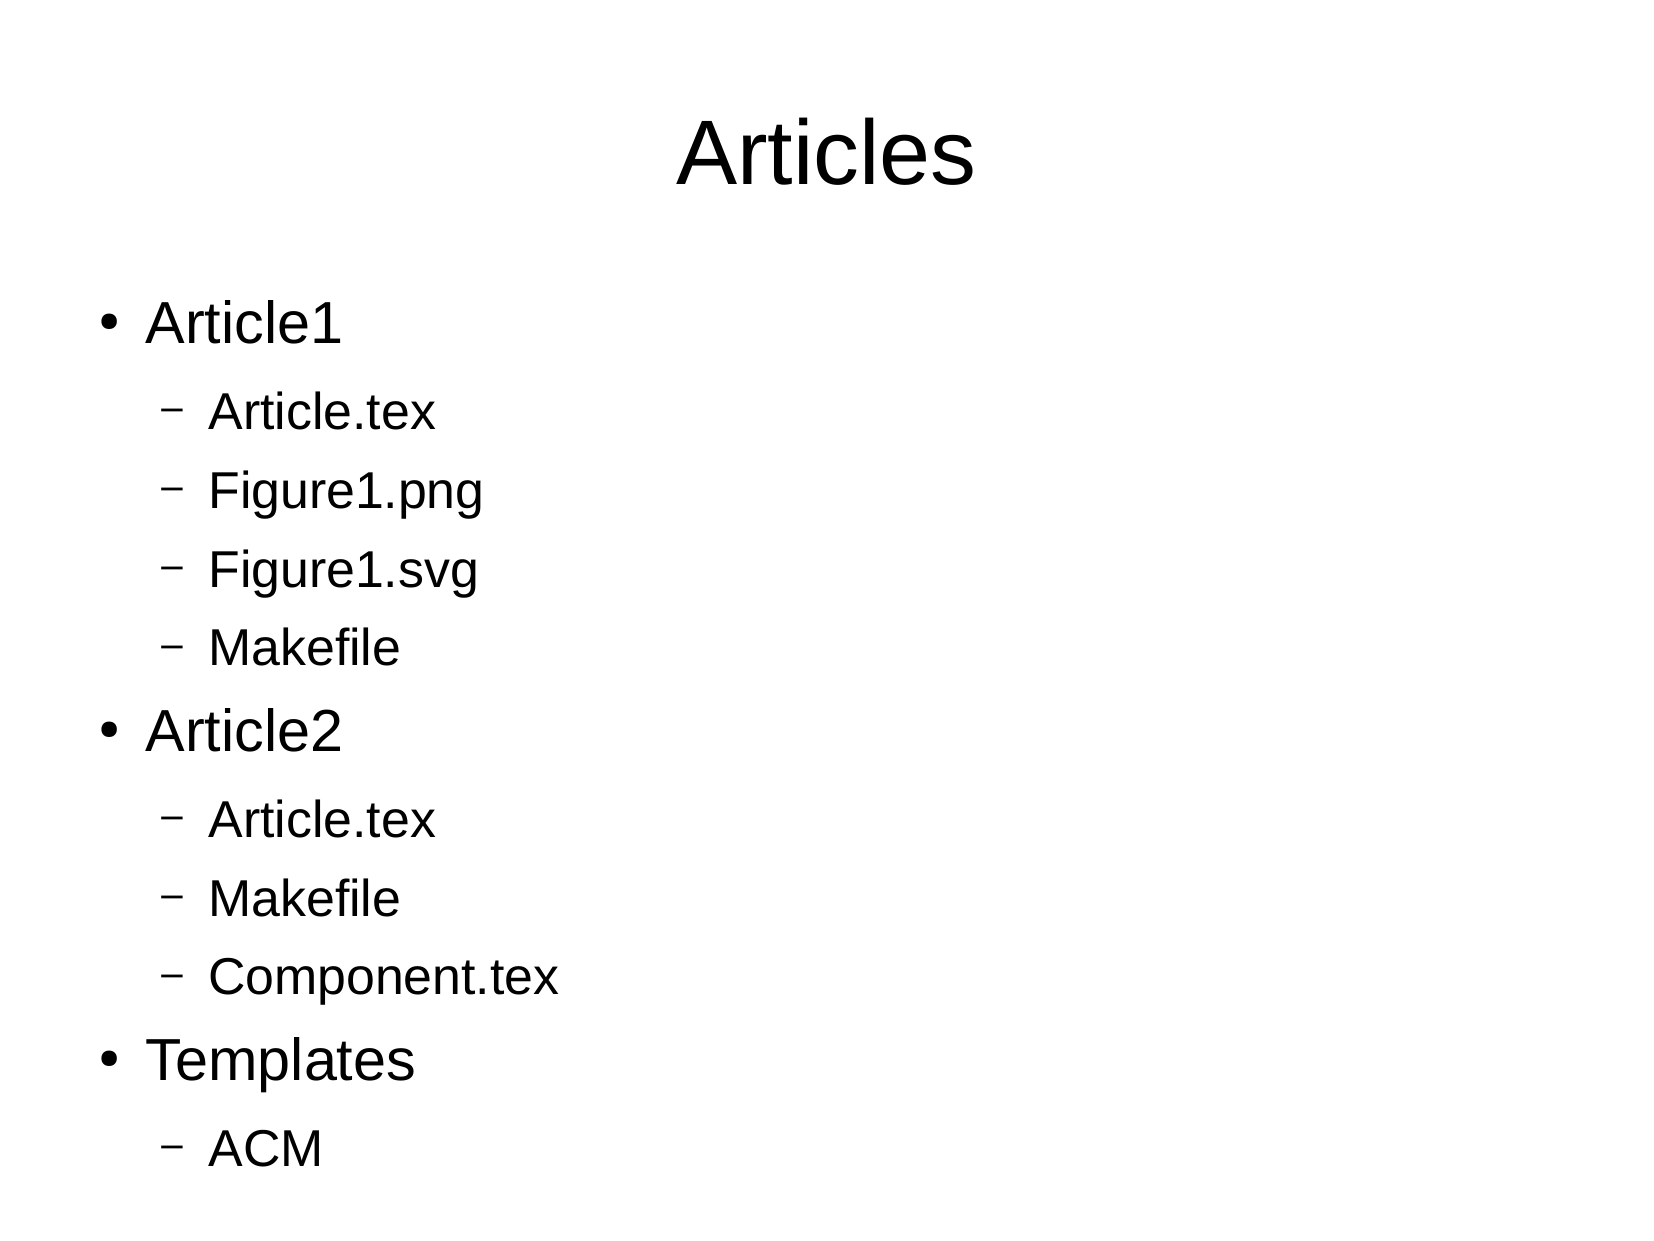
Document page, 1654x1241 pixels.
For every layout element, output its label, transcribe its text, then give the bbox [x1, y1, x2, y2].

list Article1 Article.tex Figure1.png Figure1.svg Makefile Article2 Article.tex Makefile Component.tex Templates ACM [82, 290, 1538, 1182]
title Articles [82, 49, 1571, 257]
